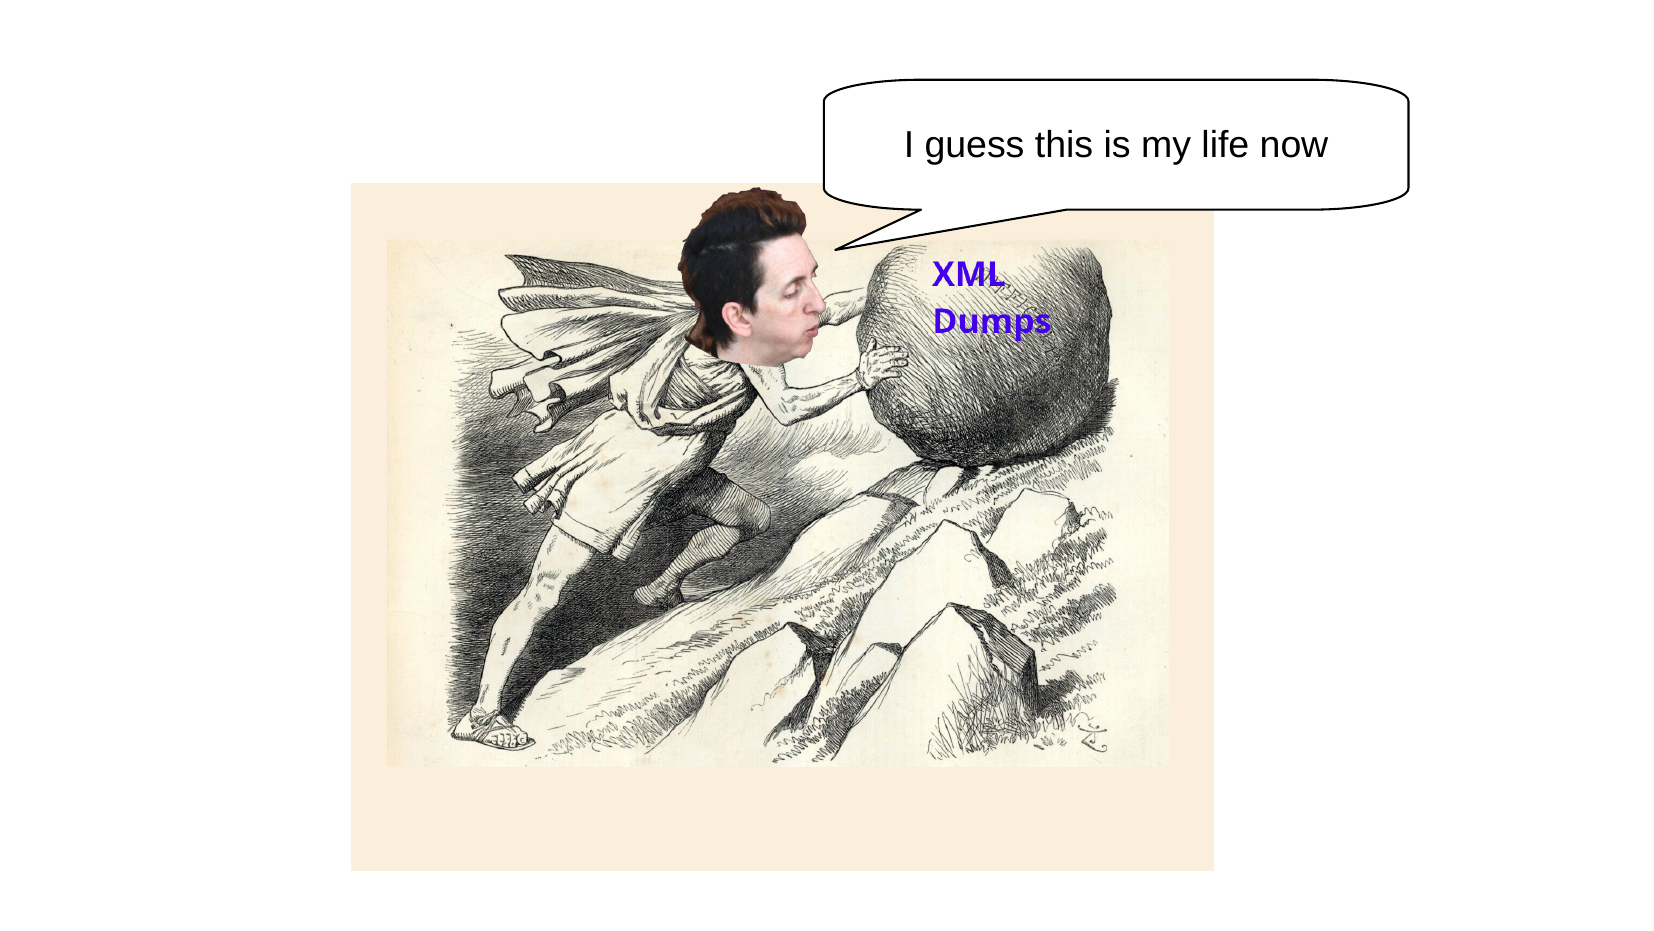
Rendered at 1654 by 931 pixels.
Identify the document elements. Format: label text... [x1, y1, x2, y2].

picture [351, 183, 1214, 871]
text_box I guess this is my life now [823, 79, 1409, 250]
